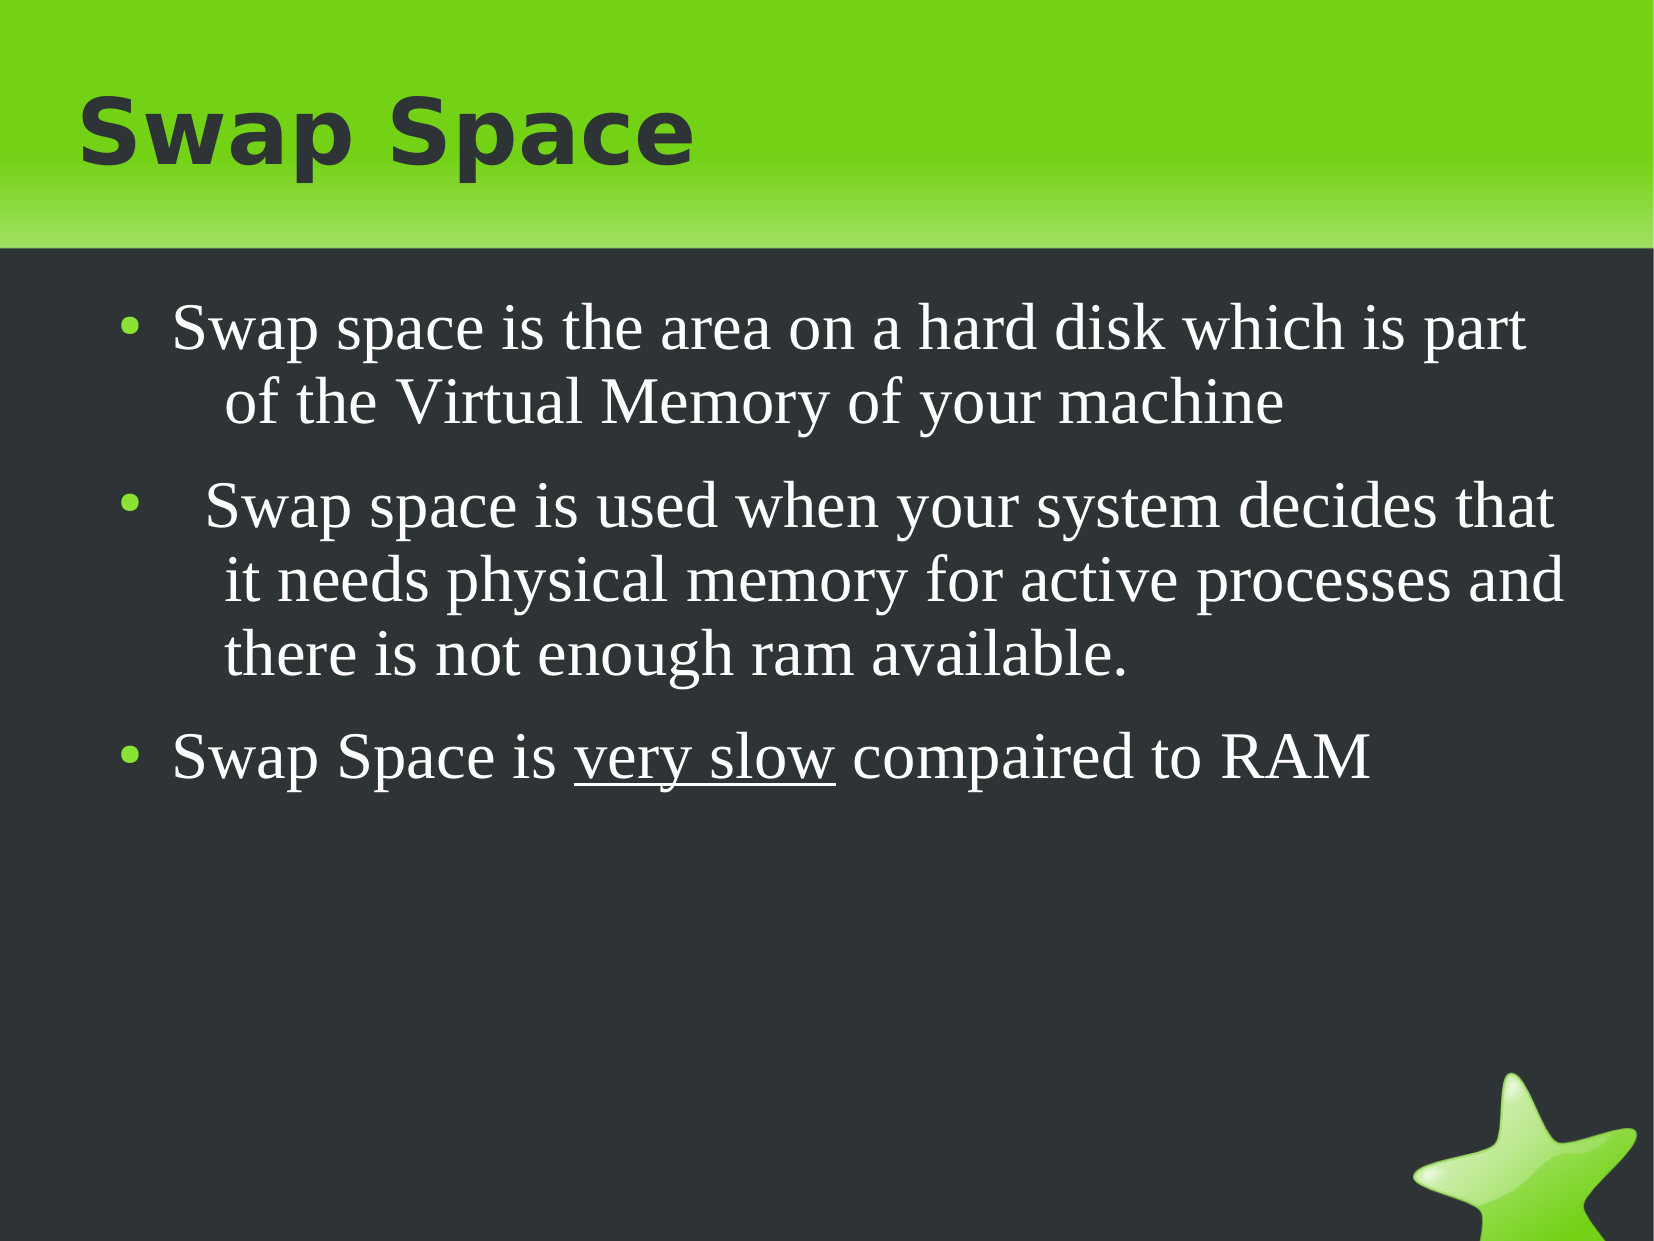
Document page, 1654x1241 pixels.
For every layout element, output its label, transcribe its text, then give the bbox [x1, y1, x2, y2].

list Swap space is the area on a hard disk which is part of the Virtual Memory of your machine Swap space is used when your system decides that it needs physical memory for active processes and there is not enough ram available. Swap Space is very slow compaired to RAM [82, 290, 1571, 1109]
title Swap Space [76, 29, 1565, 237]
picture [0, 0, 1654, 1241]
